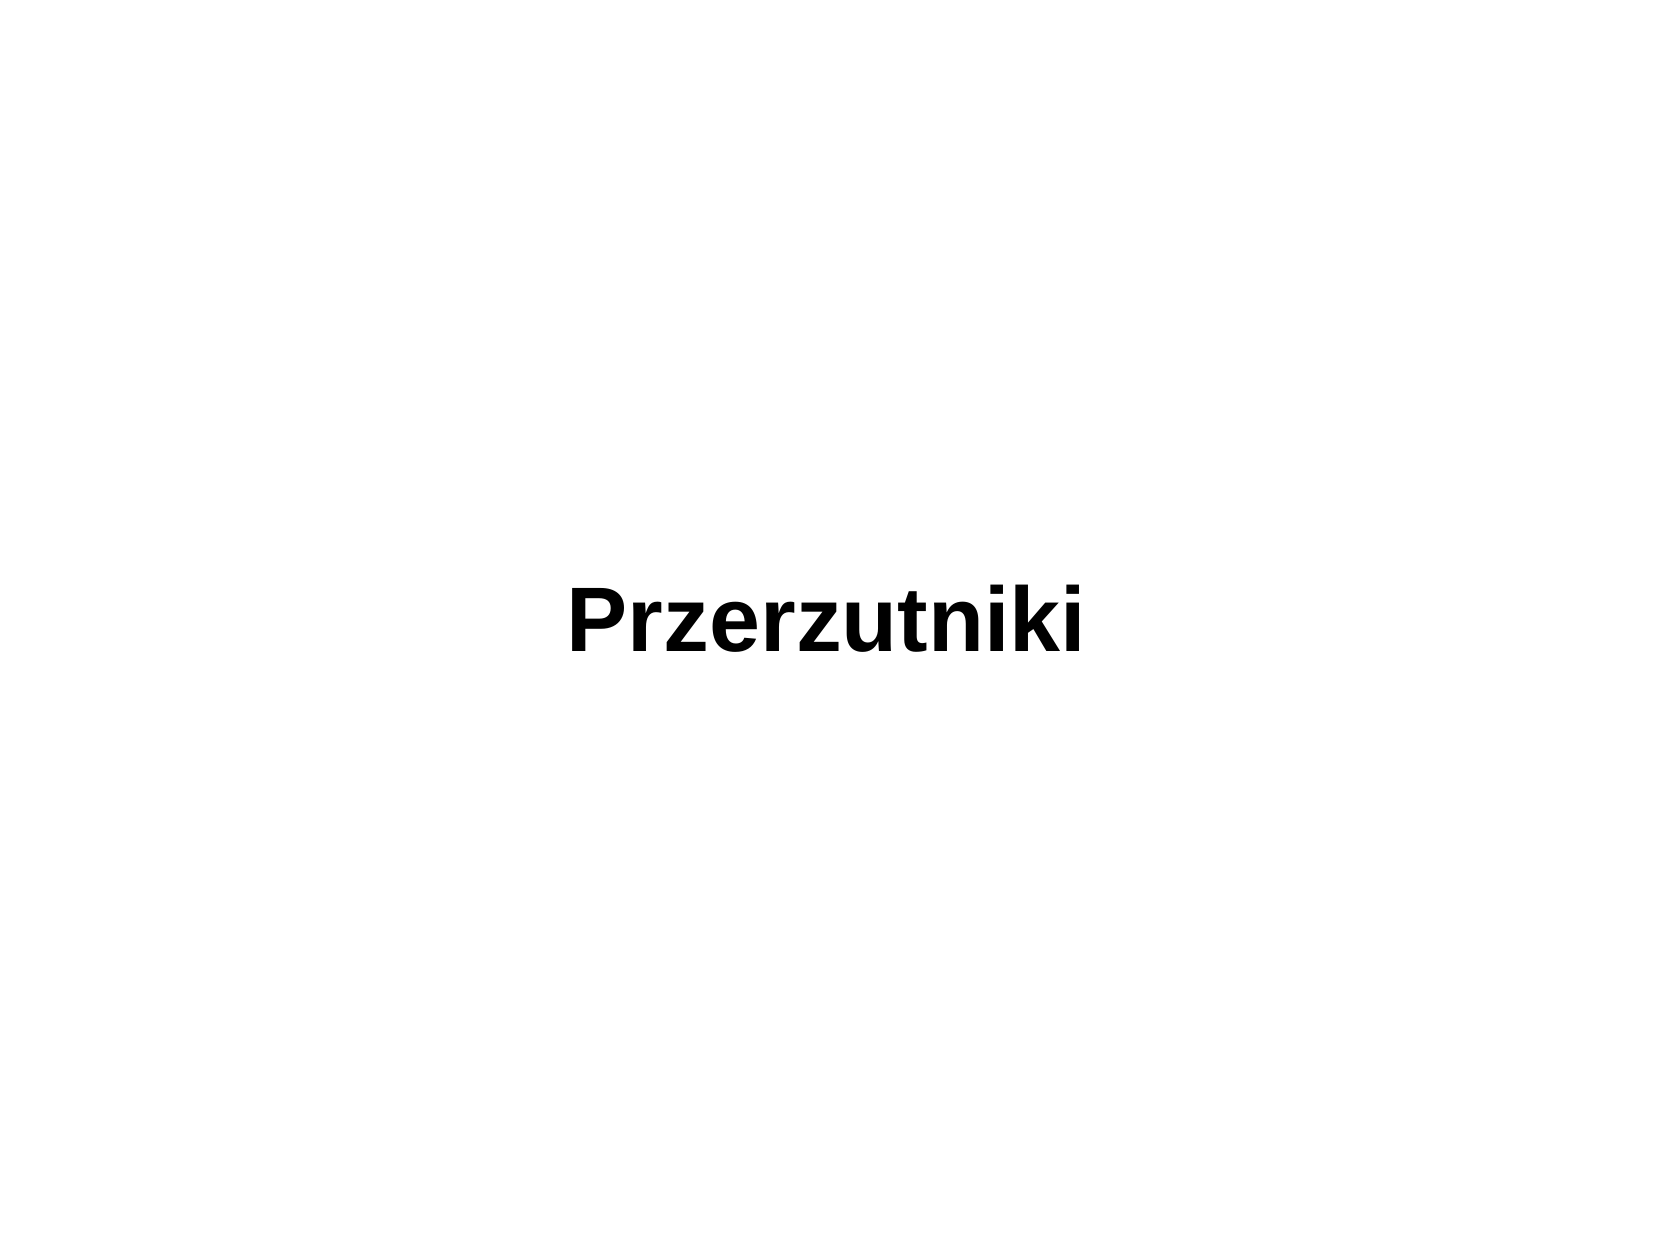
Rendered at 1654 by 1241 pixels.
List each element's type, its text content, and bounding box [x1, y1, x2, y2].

title Przerzutniki [82, 516, 1571, 724]
